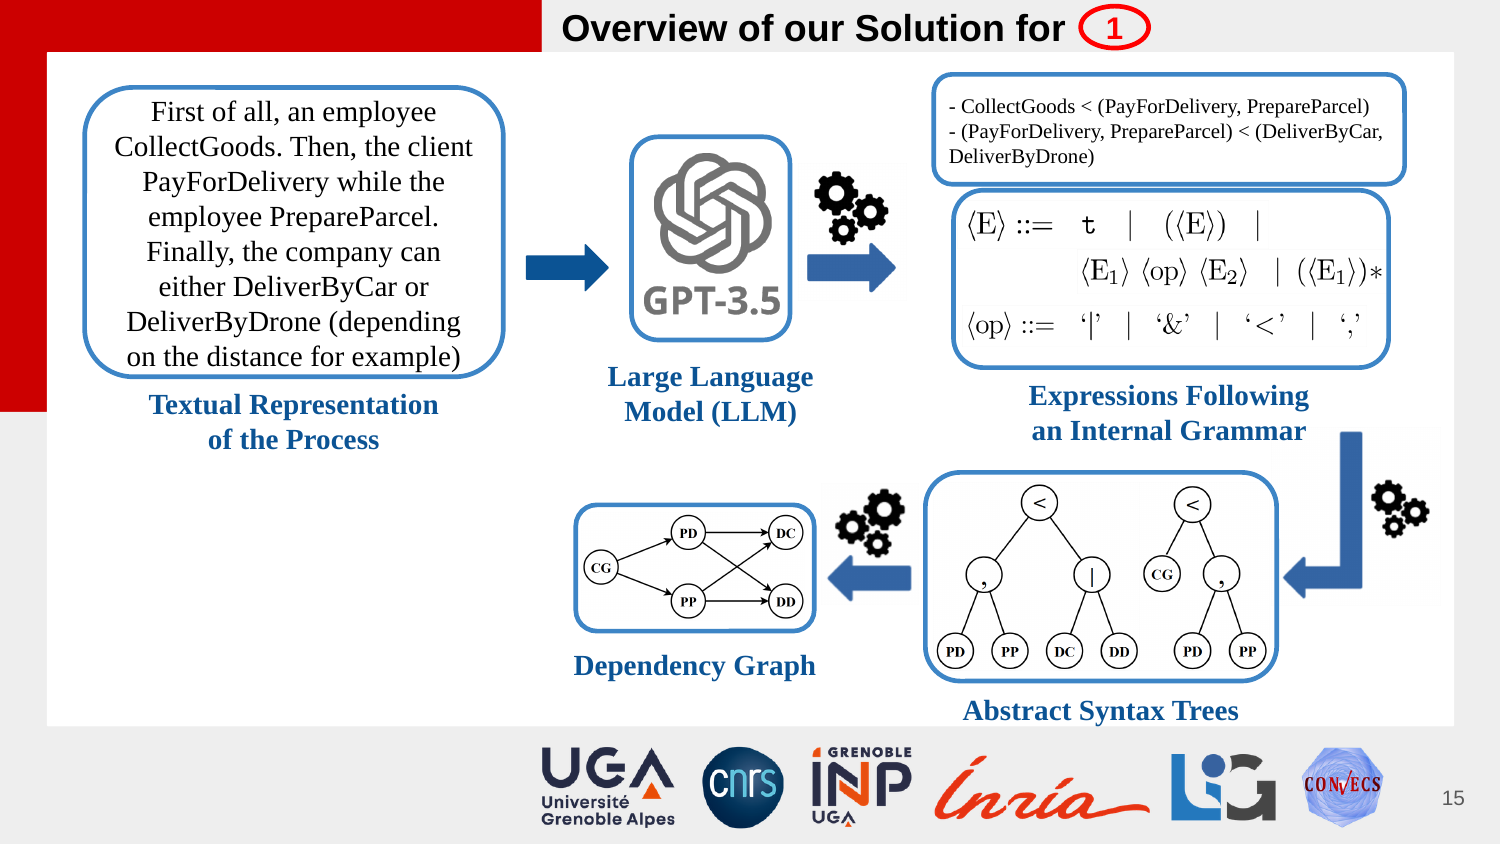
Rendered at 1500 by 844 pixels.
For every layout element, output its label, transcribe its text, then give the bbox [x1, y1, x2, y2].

slide_number <numéro> [1389, 764, 1480, 830]
text_box Overview of our Solution for [546, 0, 1441, 55]
text_box - CollectGoods < (PayForDelivery, PrepareParcel) - (PayForDelivery, PrepareParcel) < (DeliverByCar, DeliverByDrone) [937, 77, 1402, 181]
text_box [526, 244, 609, 291]
text_box First of all, an employee CollectGoods. Then, the client PayForDelivery while the employee PrepareParcel. Finally, the company can either DeliverByCar or DeliverByDrone (depending on the distance for example) [84, 87, 504, 377]
text_box Dependency Graph [532, 636, 858, 691]
text_box 1 [1080, 6, 1149, 49]
text_box Abstract Syntax Trees [938, 681, 1264, 736]
picture [0, 0, 1500, 844]
text_box Textual Representation of the Process [26, 393, 562, 448]
text_box Expressions Following an Internal Grammar [1006, 359, 1332, 464]
text_box Large Language Model (LLM) [586, 340, 836, 444]
